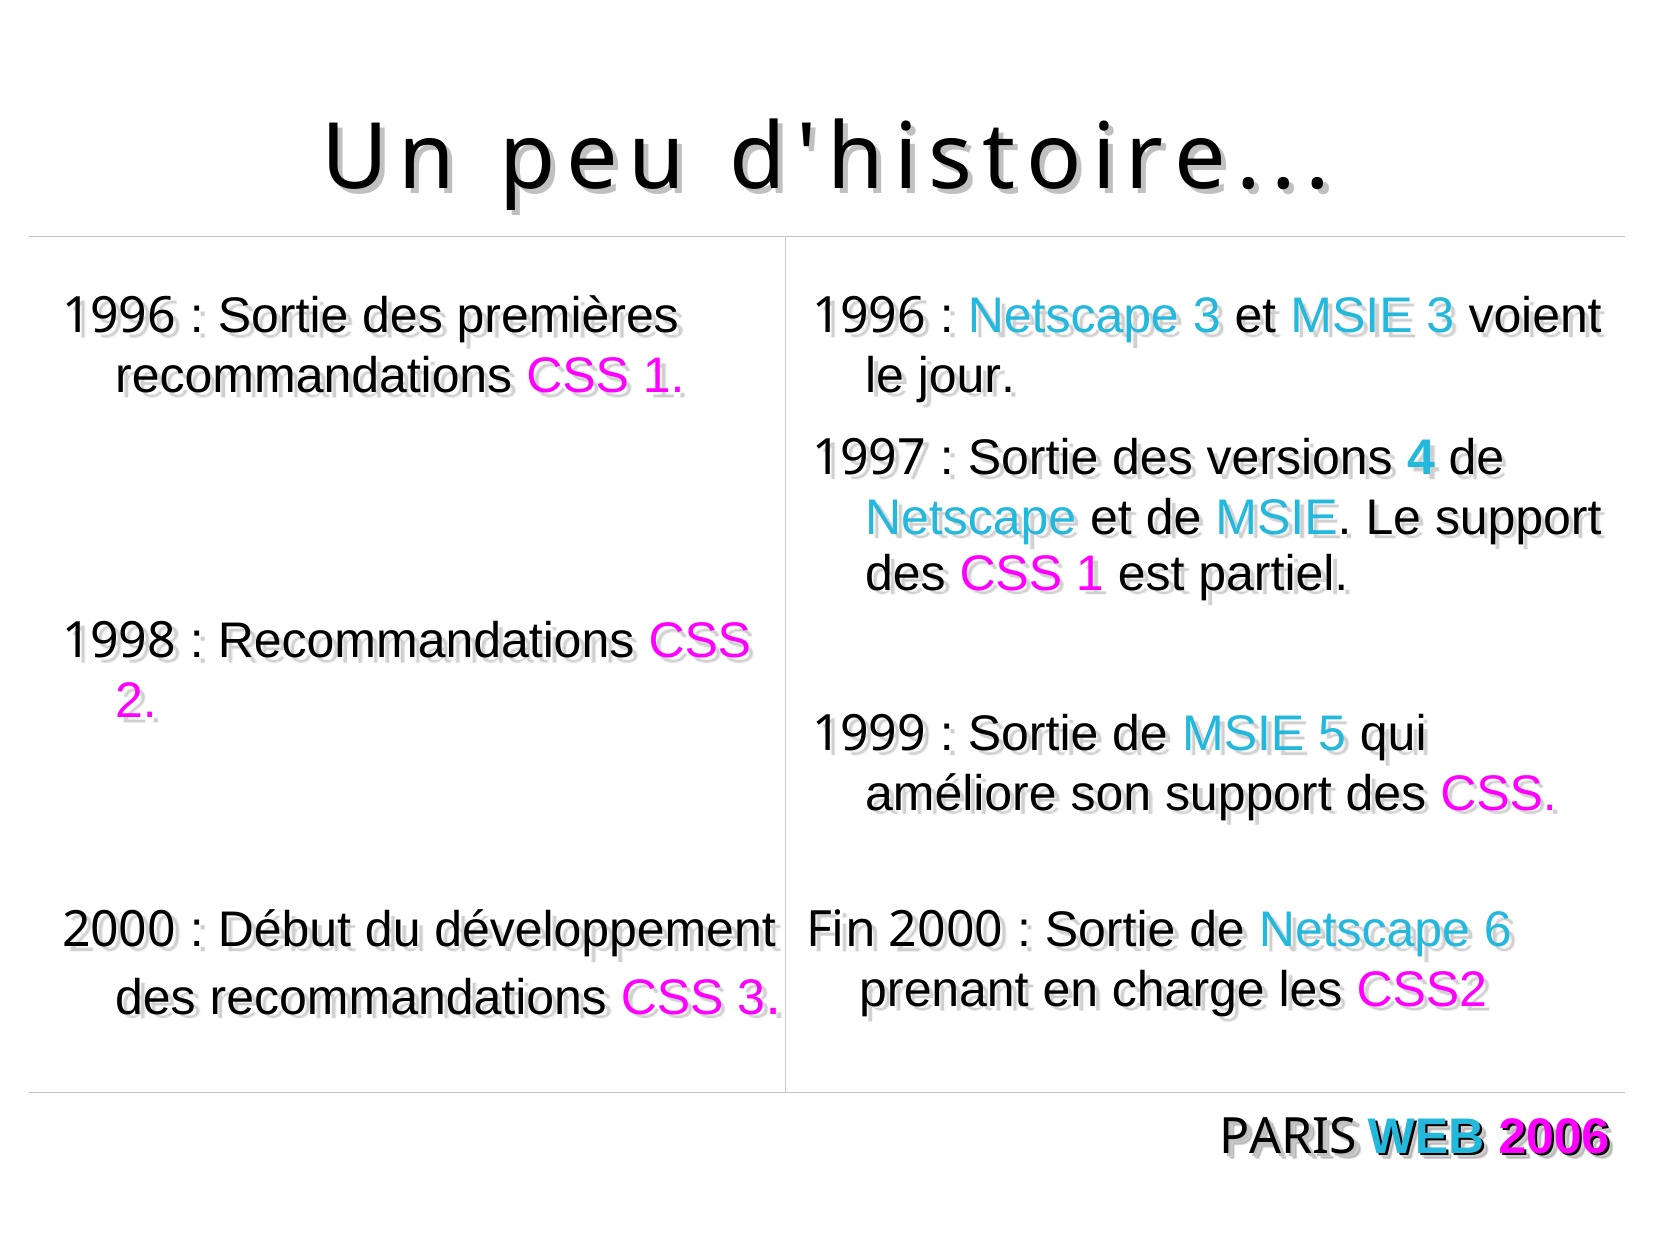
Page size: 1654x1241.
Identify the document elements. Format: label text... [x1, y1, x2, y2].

text_box 2000 : Début du développement des recommandations CSS 3. [29, 885, 798, 1092]
text_box Fin 2000 : Sortie de Netscape 6 prenant en charge les CSS2 [773, 885, 1648, 1027]
text_box 1998 : Recommandations CSS 2. [29, 597, 798, 739]
text_box PARIS WEB 2006 [1151, 1092, 1625, 1178]
text_box 1997 : Sortie des versions 4 de Netscape et de MSIE. Le support des CSS 1 est partiel. [779, 413, 1636, 668]
text_box 1999 : Sortie de MSIE 5 qui améliore son support des CSS. [779, 689, 1636, 885]
title Un peu d'histoire... [82, 49, 1571, 257]
text_box 1996 : Netscape 3 et MSIE 3 voient le jour. [779, 271, 1636, 413]
text_box 1996 : Sortie des premières recommandations CSS 1. [29, 271, 779, 469]
